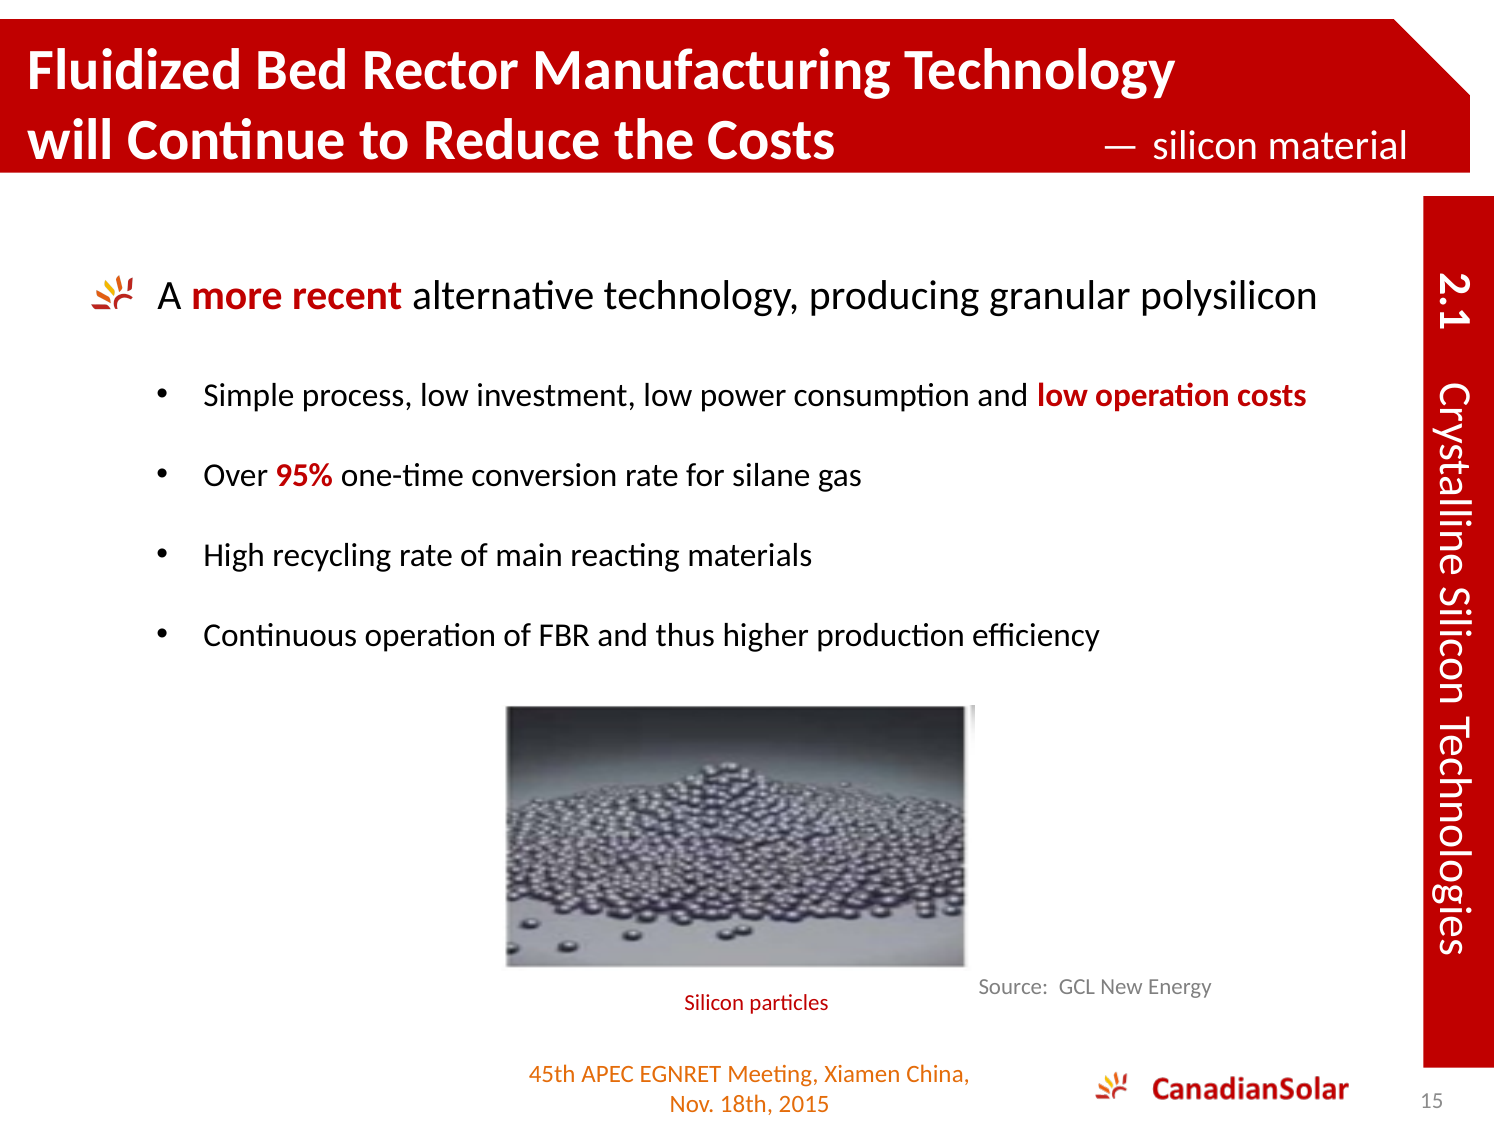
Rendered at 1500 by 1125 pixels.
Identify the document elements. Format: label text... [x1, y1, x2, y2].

picture [501, 705, 975, 971]
picture [1080, 1046, 1377, 1125]
picture [91, 275, 134, 311]
slide_number <編號> [1108, 1069, 1459, 1125]
text_box Fluidized Bed Rector Manufacturing Technology will Continue to Reduce the Costs — silicon material [0, 19, 1471, 173]
footer 45th APEC EGNRET Meeting, Xiamen China, Nov. 18th, 2015 [512, 1057, 988, 1118]
text_box A more recent alternative technology, producing granular polysilicon [76, 235, 1423, 326]
text_box 2.1 Crystalline Silicon Technologies [1423, 196, 1494, 1068]
text_box Simple process, low investment, low power consumption and low operation costs Over 95% one-time conversion rate for silane gas High recycling rate of main reacting materials Continuous operation of FBR and thus higher production efficiency [141, 326, 1358, 661]
text_box Silicon particles [669, 980, 844, 1023]
text_box Source: GCL New Energy [963, 964, 1228, 1007]
